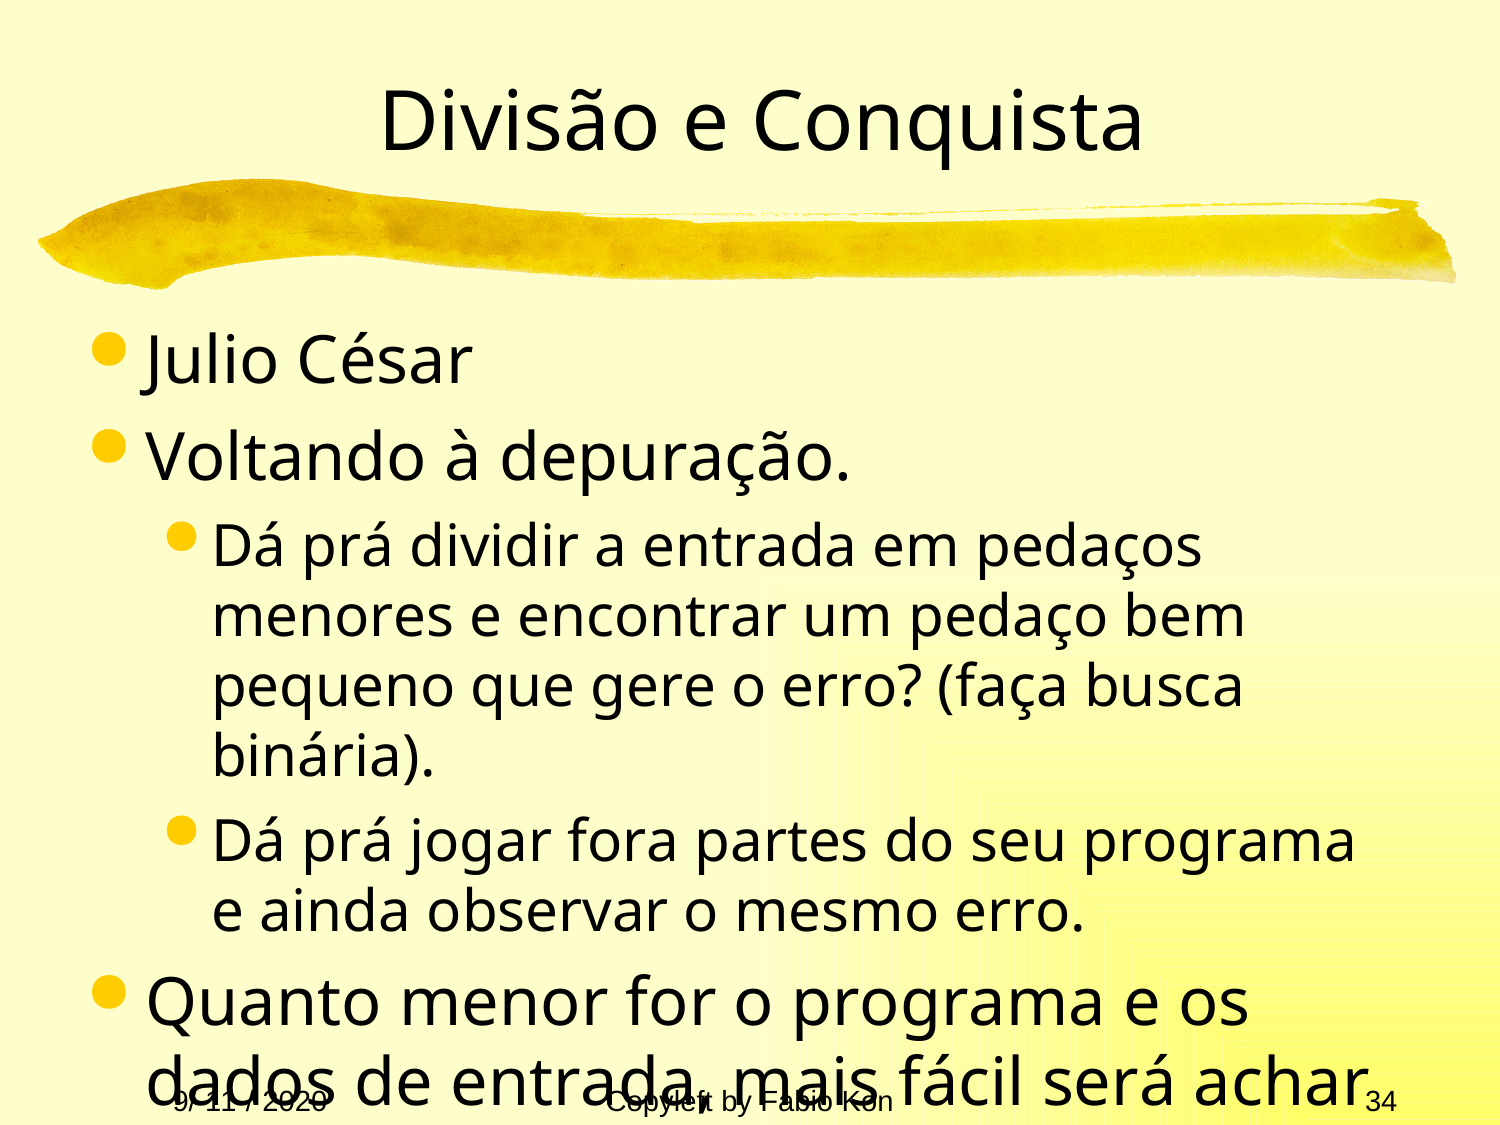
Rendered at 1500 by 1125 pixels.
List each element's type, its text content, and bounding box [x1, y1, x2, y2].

picture [24, 174, 1463, 297]
title Divisão e Conquista [125, 12, 1401, 175]
list Julio César Voltando à depuração. Dá prá dividir a entrada em pedaços menores e encontrar um pedaço bem pequeno que gere o erro? (faça busca binária). Dá prá jogar fora partes do seu programa e ainda observar o mesmo erro. Quanto menor for o programa e os dados de entrada, mais fácil será achar o erro. [74, 309, 1417, 1076]
